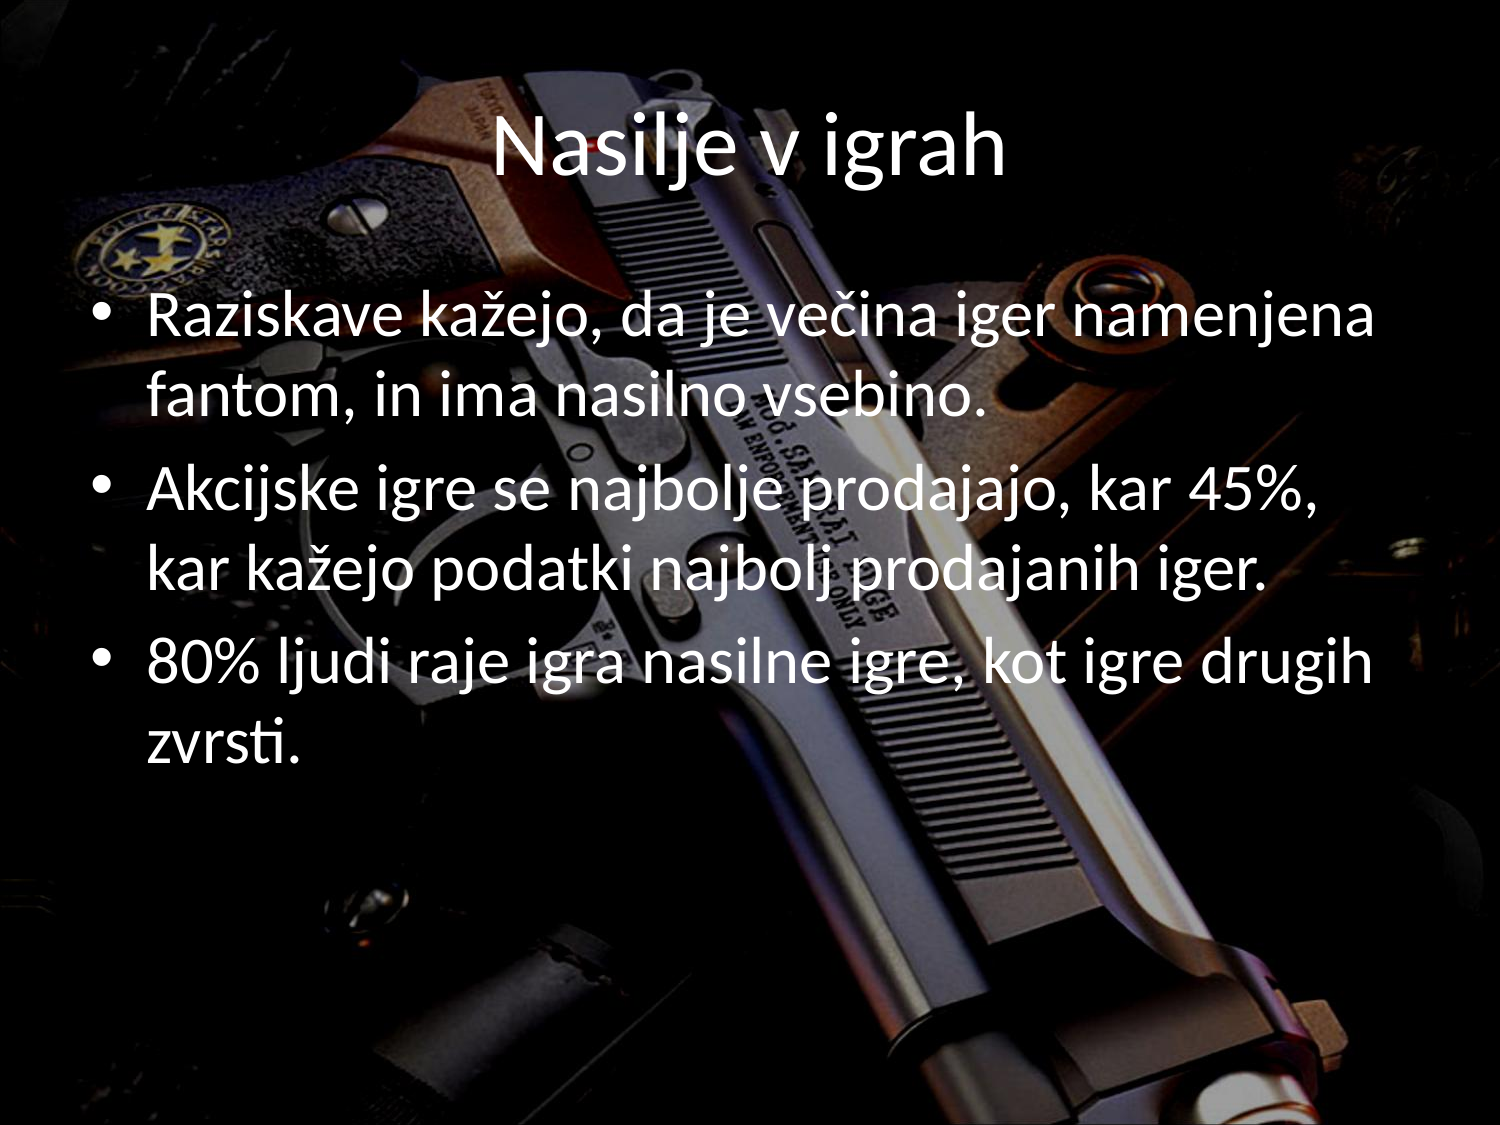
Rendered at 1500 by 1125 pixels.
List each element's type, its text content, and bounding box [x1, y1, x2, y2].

list Raziskave kažejo, da je večina iger namenjena fantom, in ima nasilno vsebino. Akcijske igre se najbolje prodajajo, kar 45%, kar kažejo podatki najbolj prodajanih iger. 80% ljudi raje igra nasilne igre, kot igre drugih zvrsti. [75, 262, 1425, 1005]
title Nasilje v igrah [75, 45, 1425, 233]
picture [0, 0, 1500, 1125]
